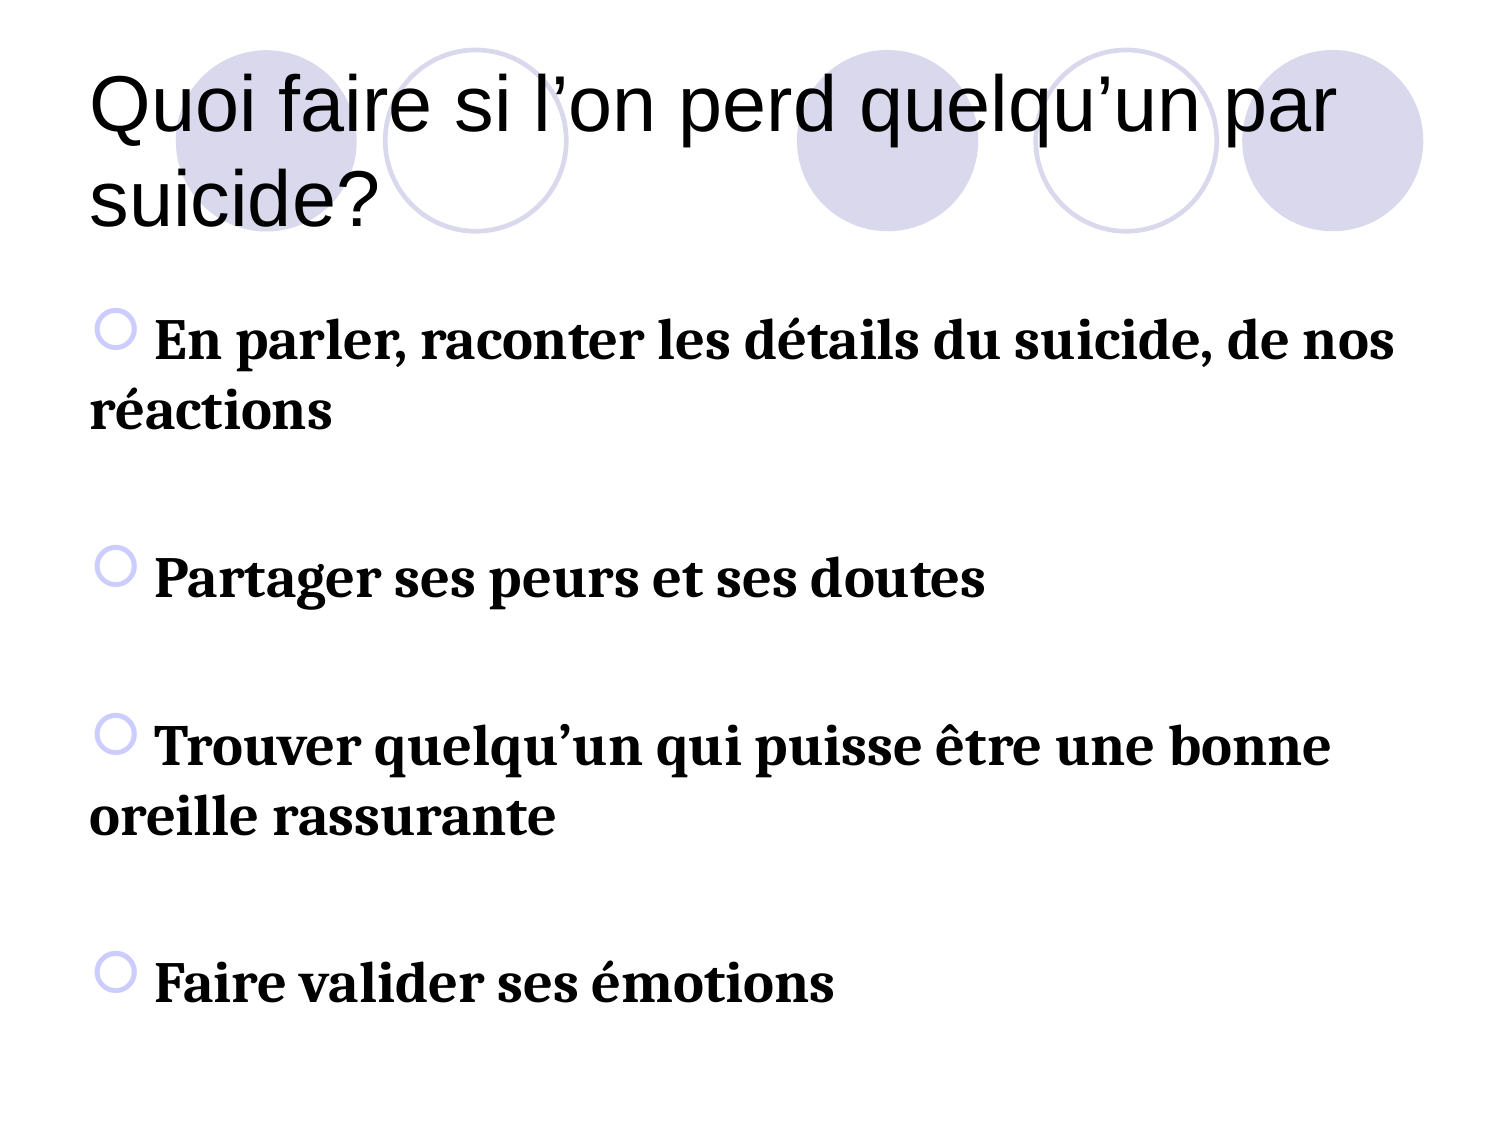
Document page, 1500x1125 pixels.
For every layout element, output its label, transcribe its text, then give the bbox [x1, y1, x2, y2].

list En parler, raconter les détails du suicide, de nos réactions Partager ses peurs et ses doutes Trouver quelqu’un qui puisse être une bonne oreille rassurante Faire valider ses émotions [75, 293, 1426, 1060]
title Quoi faire si l’on perd quelqu’un par suicide? [75, 45, 1426, 233]
